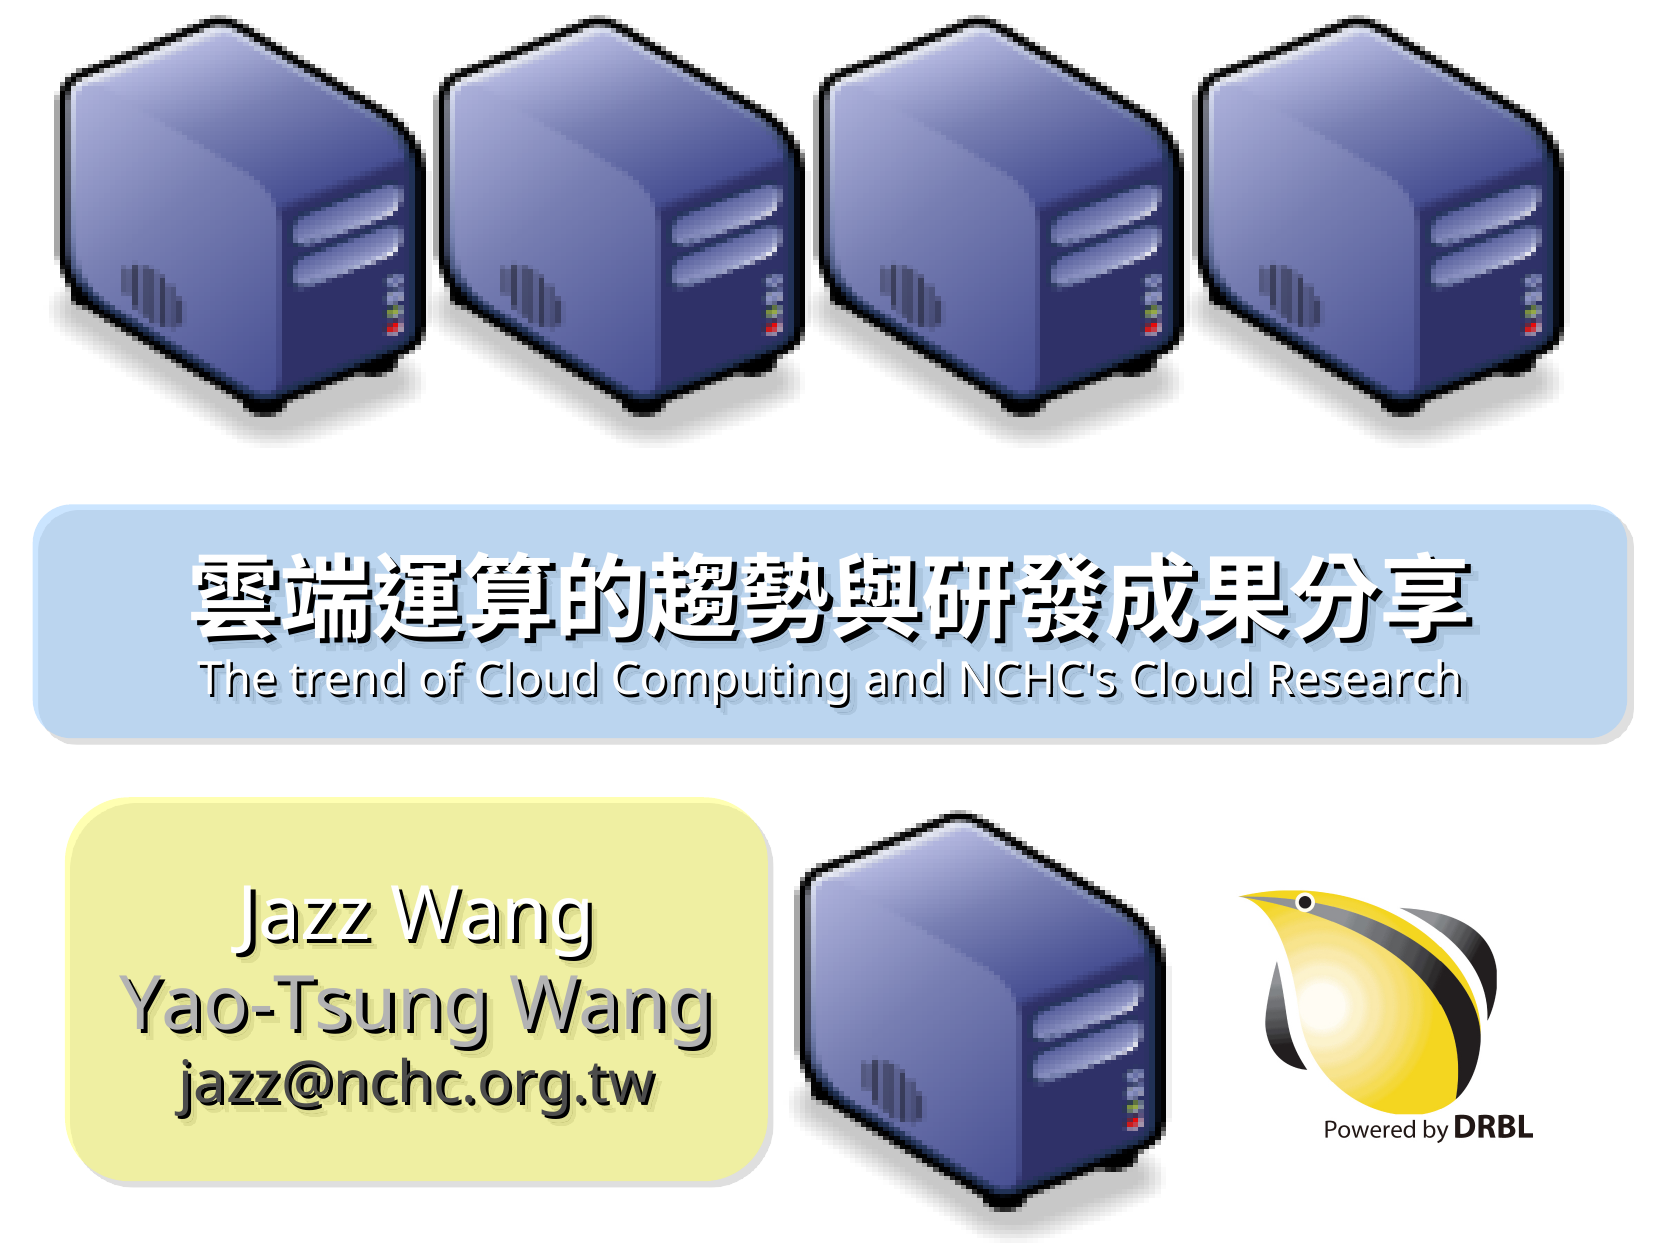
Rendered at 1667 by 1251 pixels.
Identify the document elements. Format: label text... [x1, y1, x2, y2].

picture [767, 797, 1211, 1251]
picture [27, 2, 1609, 502]
text_box Jazz Wang Yao-Tsung Wang jazz@nchc.org.tw [64, 797, 768, 1182]
picture [1224, 874, 1548, 1152]
text_box 雲端運算的趨勢與研發成果分享 The trend of Cloud Computing and NCHC's Cloud Research [32, 504, 1628, 739]
